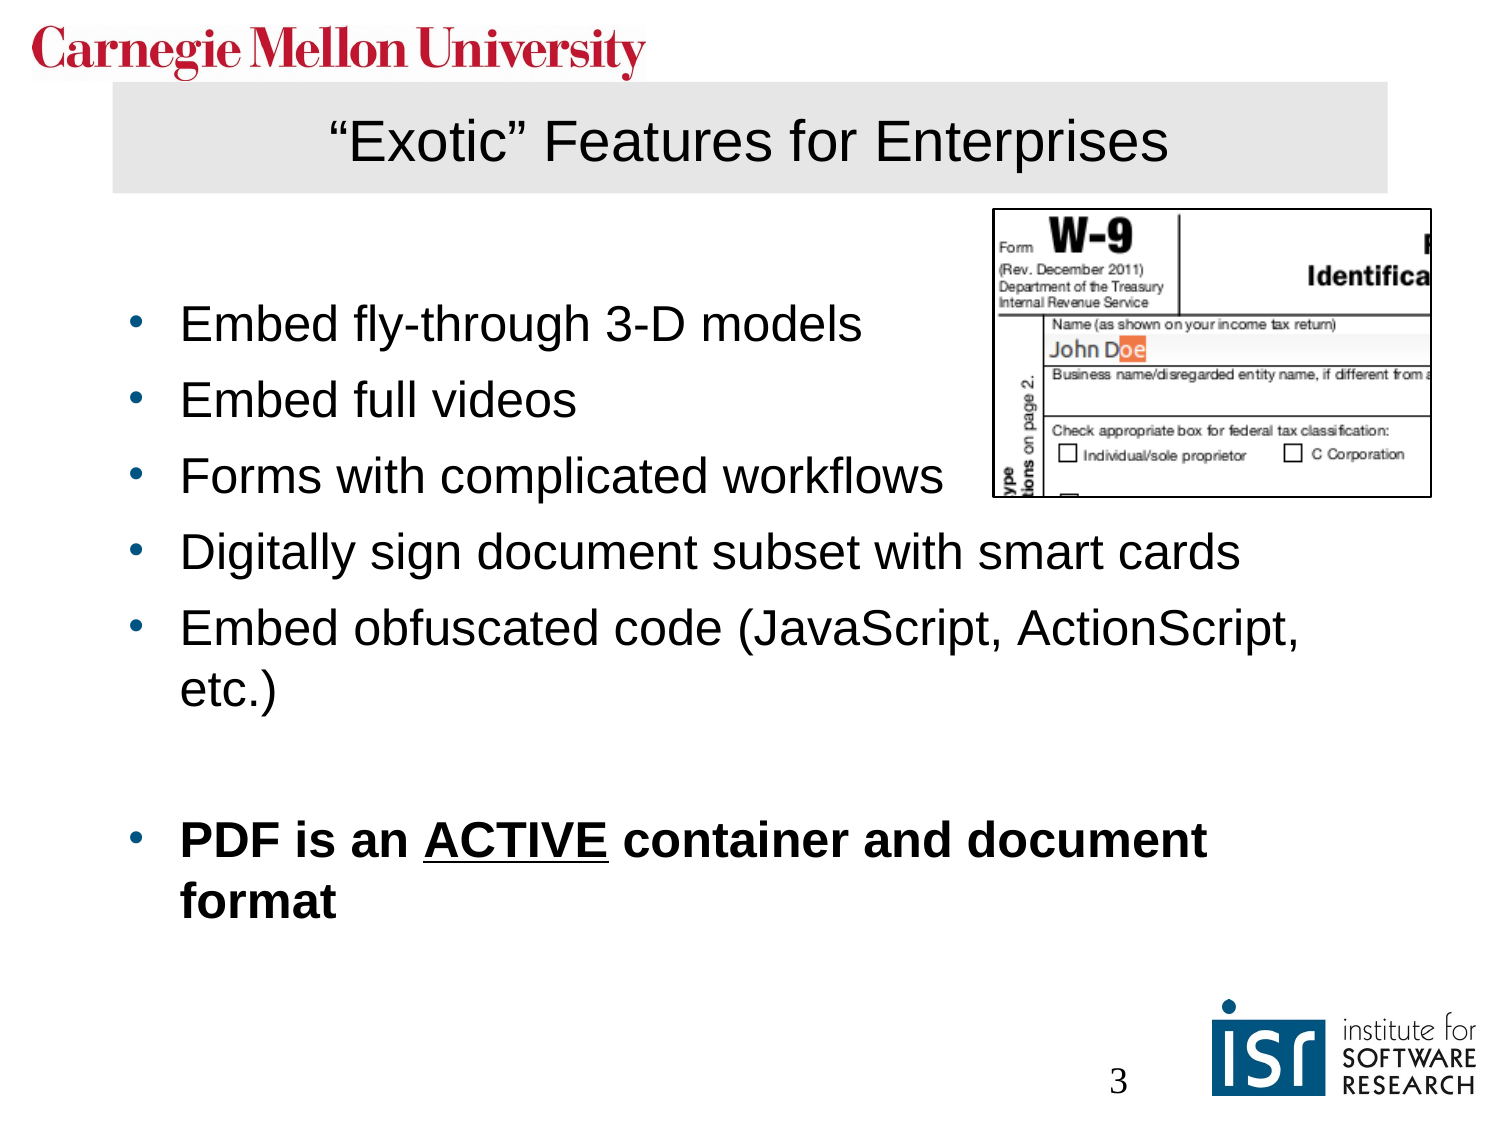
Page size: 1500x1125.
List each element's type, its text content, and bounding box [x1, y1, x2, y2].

list Embed fly-through 3-D models Embed full videos Forms with complicated workflows Digitally sign document subset with smart cards Embed obfuscated code (JavaScript, ActionScript, etc.) PDF is an ACTIVE container and document format [112, 283, 1388, 937]
title “Exotic” Features for Enterprises [112, 81, 1388, 194]
picture [1212, 999, 1476, 1096]
picture [32, 25, 646, 81]
picture [1294, 1031, 1315, 1086]
picture [1247, 1030, 1282, 1088]
picture [1223, 1031, 1233, 1085]
text_box [993, 209, 1431, 497]
